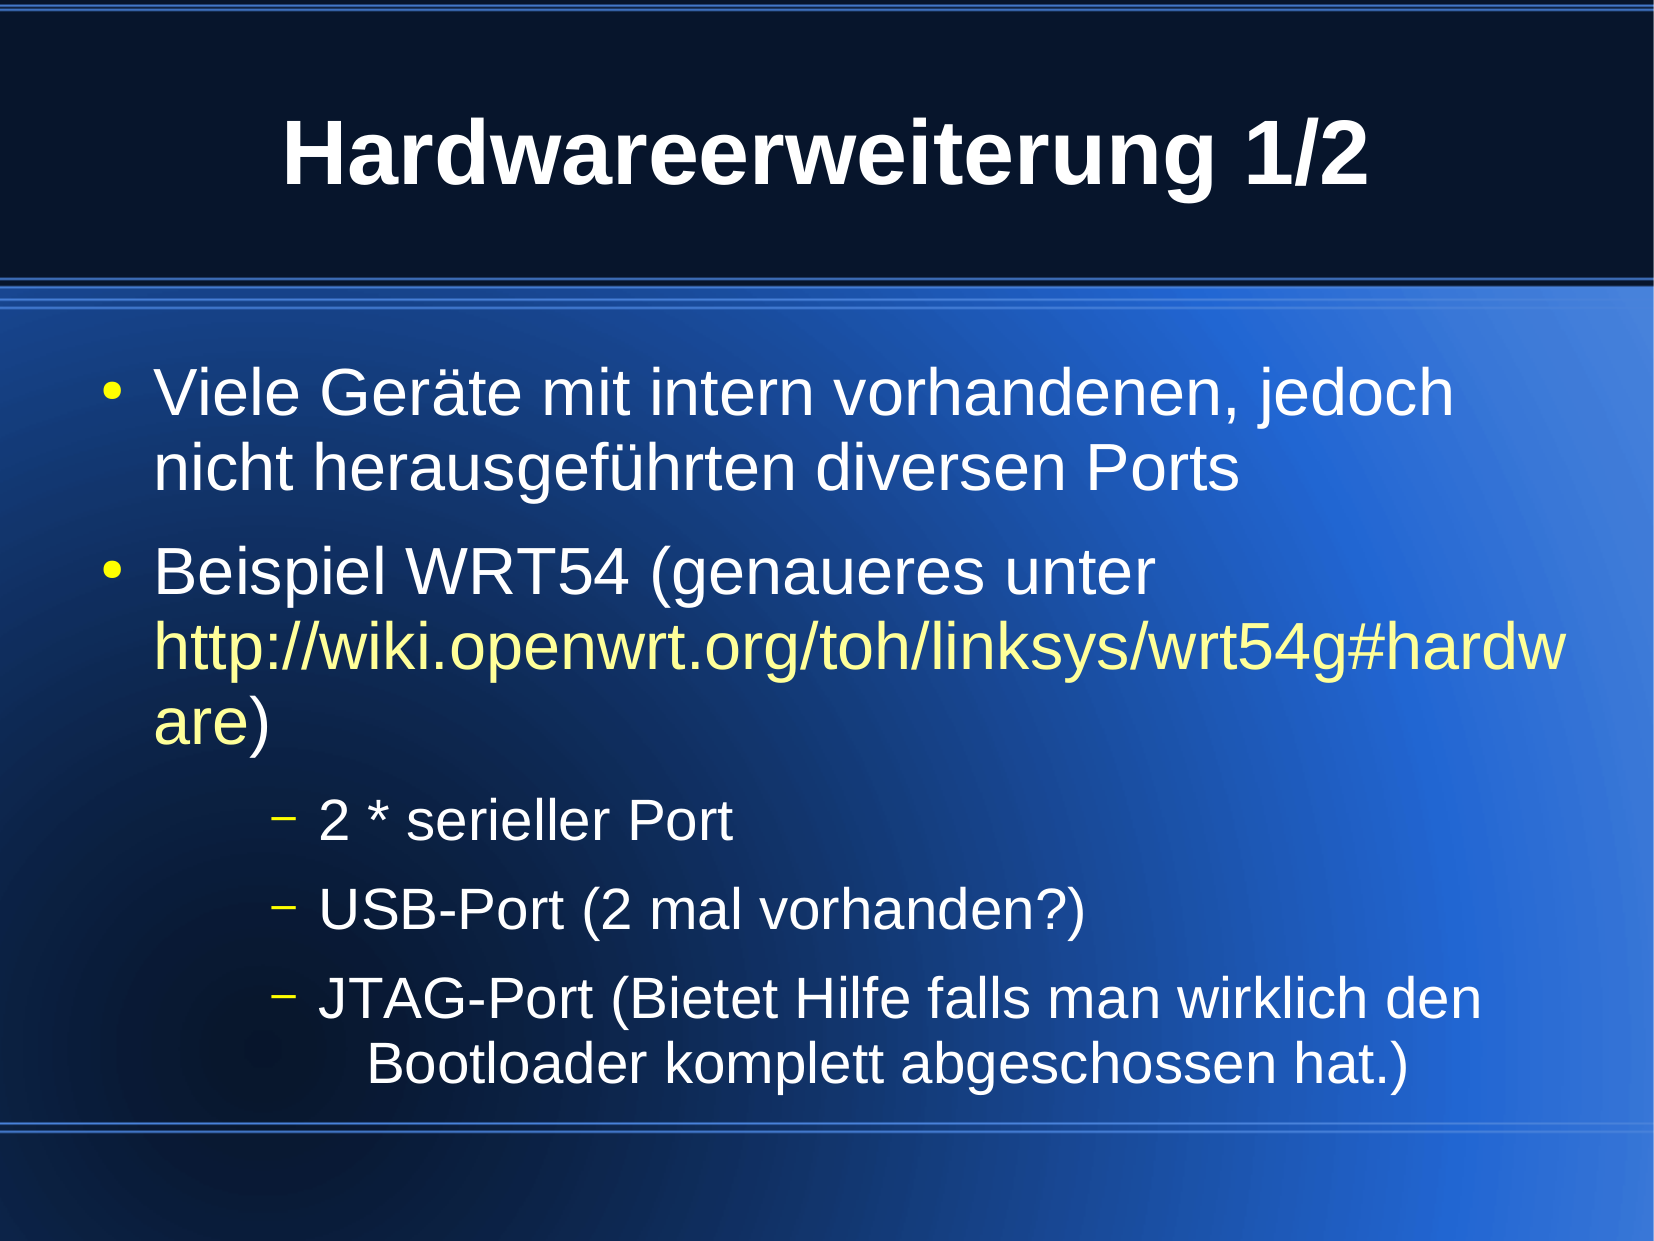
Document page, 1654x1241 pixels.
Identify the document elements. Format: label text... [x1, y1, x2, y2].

picture [0, 0, 1654, 1241]
title Hardwareerweiterung 1/2 [82, 56, 1571, 250]
list Viele Geräte mit intern vorhandenen, jedoch nicht herausgeführten diversen Ports Beispiel WRT54 (genaueres unter http://wiki.openwrt.org/toh/linksys/wrt54g#hardware) 2 * serieller Port USB-Port (2 mal vorhanden?) JTAG-Port (Bietet Hilfe falls man wirklich den Bootloader komplett abgeschossen hat.) [82, 355, 1571, 1185]
